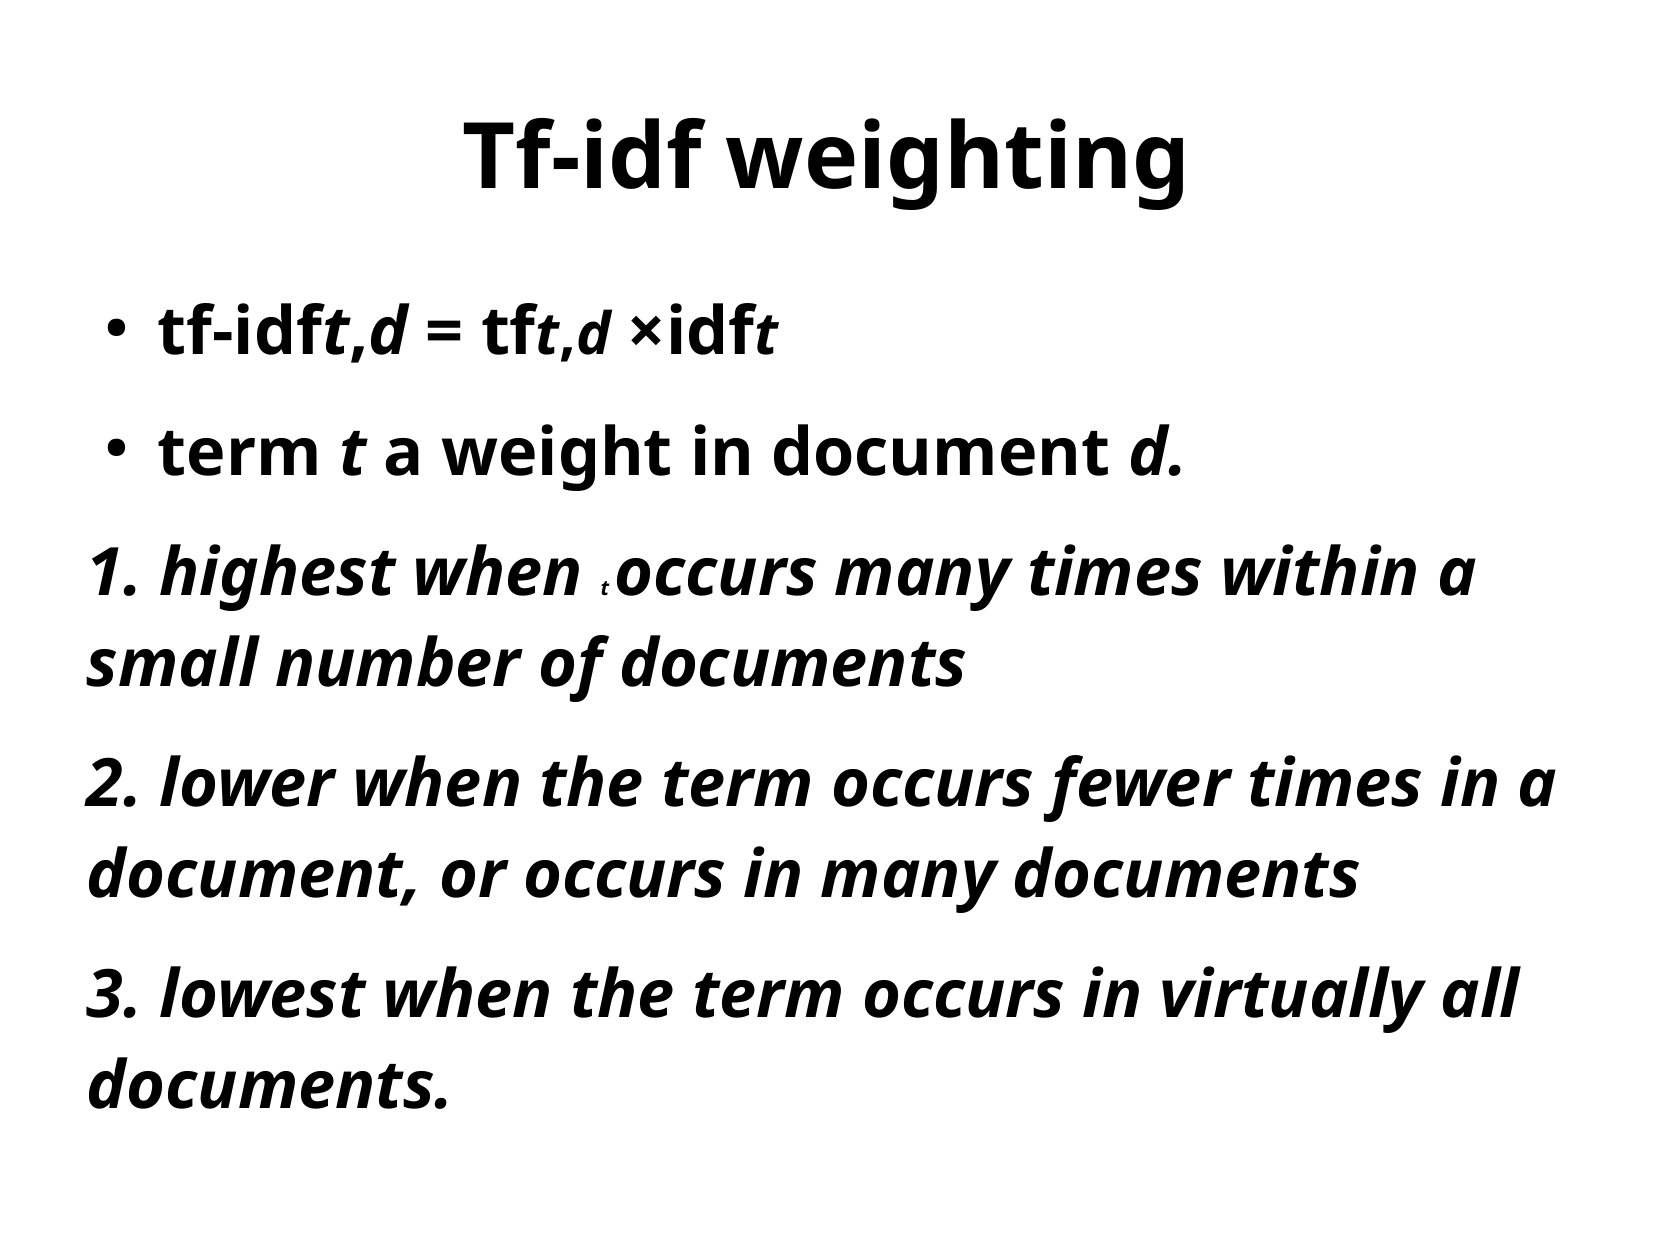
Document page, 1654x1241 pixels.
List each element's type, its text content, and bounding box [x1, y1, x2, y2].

list tf-idft,d = tft,d ×idft term t a weight in document d. 1. highest when t occurs many times within a small number of documents 2. lower when the term occurs fewer times in a document, or occurs in many documents 3. lowest when the term occurs in virtually all documents. [86, 283, 1576, 1088]
title Tf-idf weighting [82, 56, 1571, 250]
